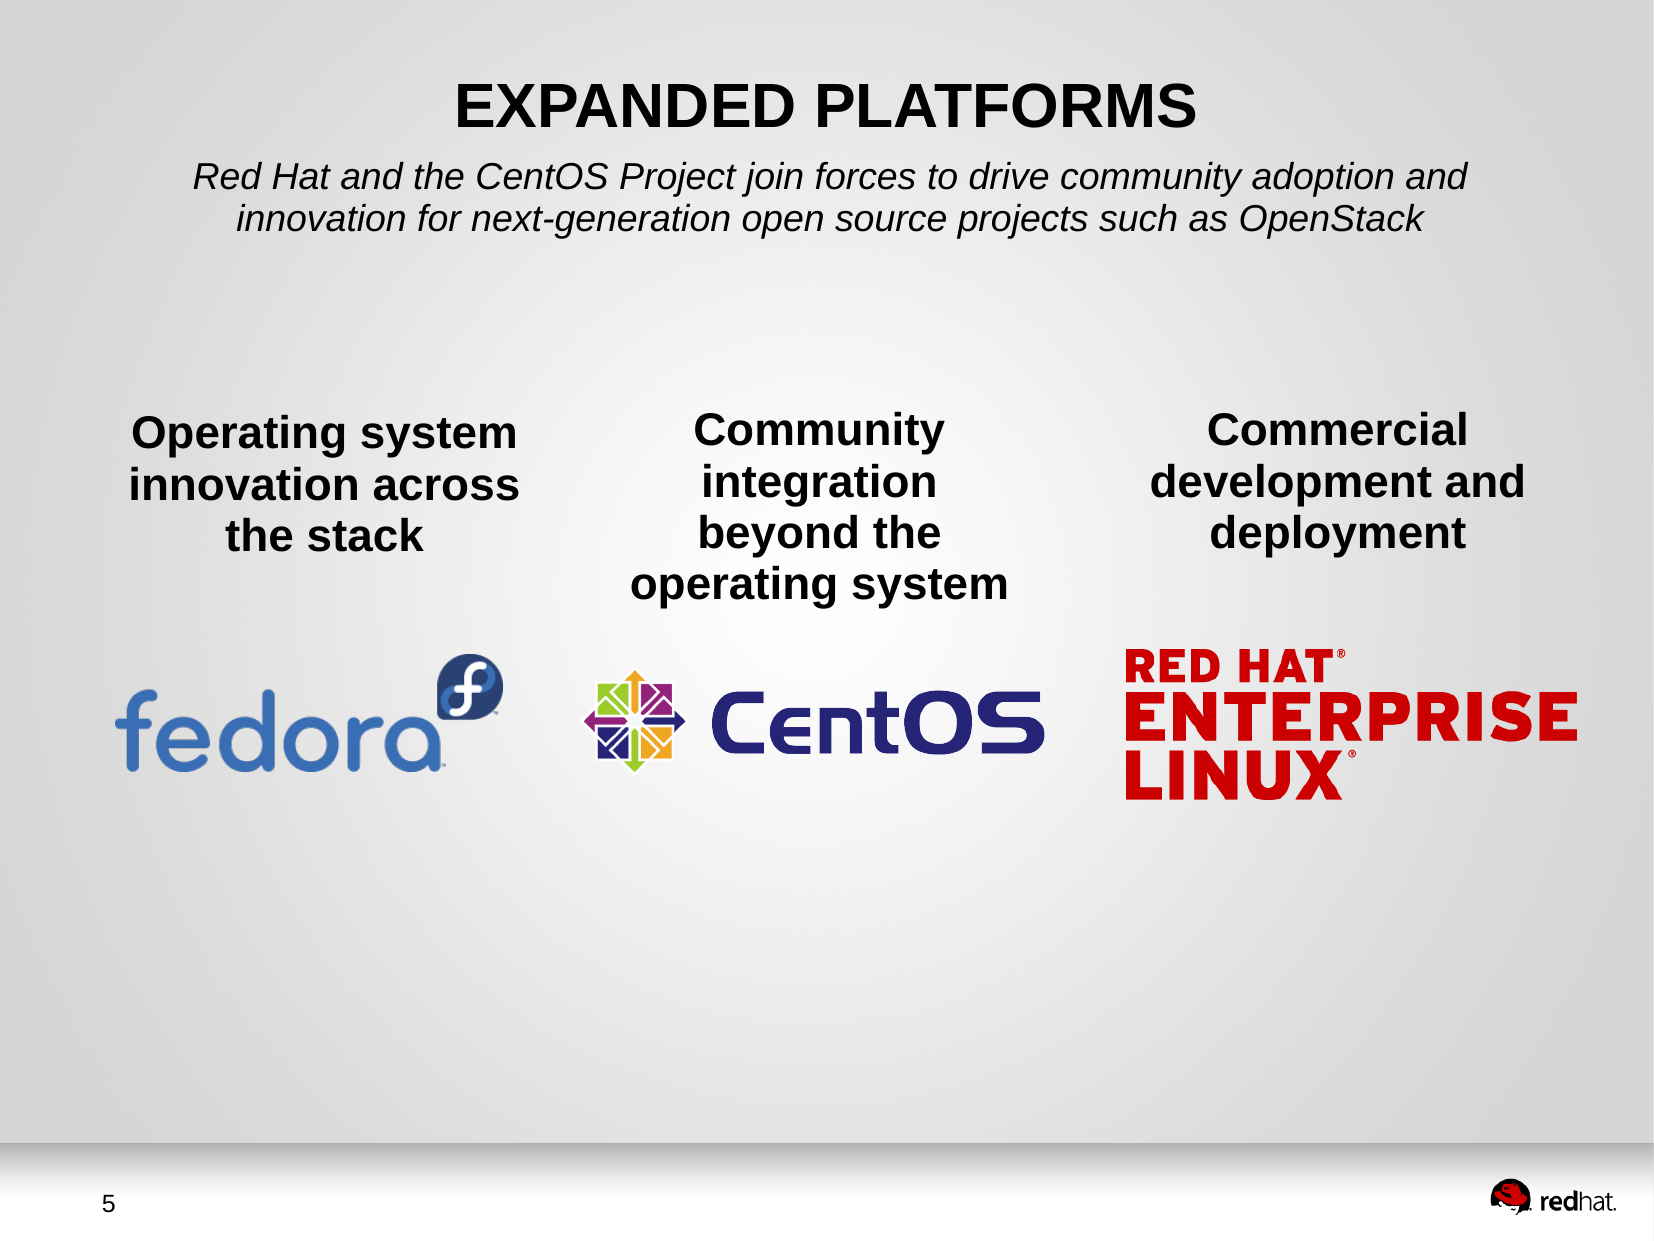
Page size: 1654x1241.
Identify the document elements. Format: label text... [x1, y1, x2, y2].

list Operating system innovation across the stack [49, 407, 529, 798]
list Commercial development and deployment [1098, 242, 1578, 639]
list Community integration beyond the operating system [544, 301, 1024, 771]
picture [0, 0, 1654, 1241]
title EXPANDED PLATFORMS [82, 2, 1571, 210]
text_box Red Hat and the CentOS Project join forces to drive community adoption and innovation for next-generation open source projects such as OpenStack [90, 148, 1571, 301]
